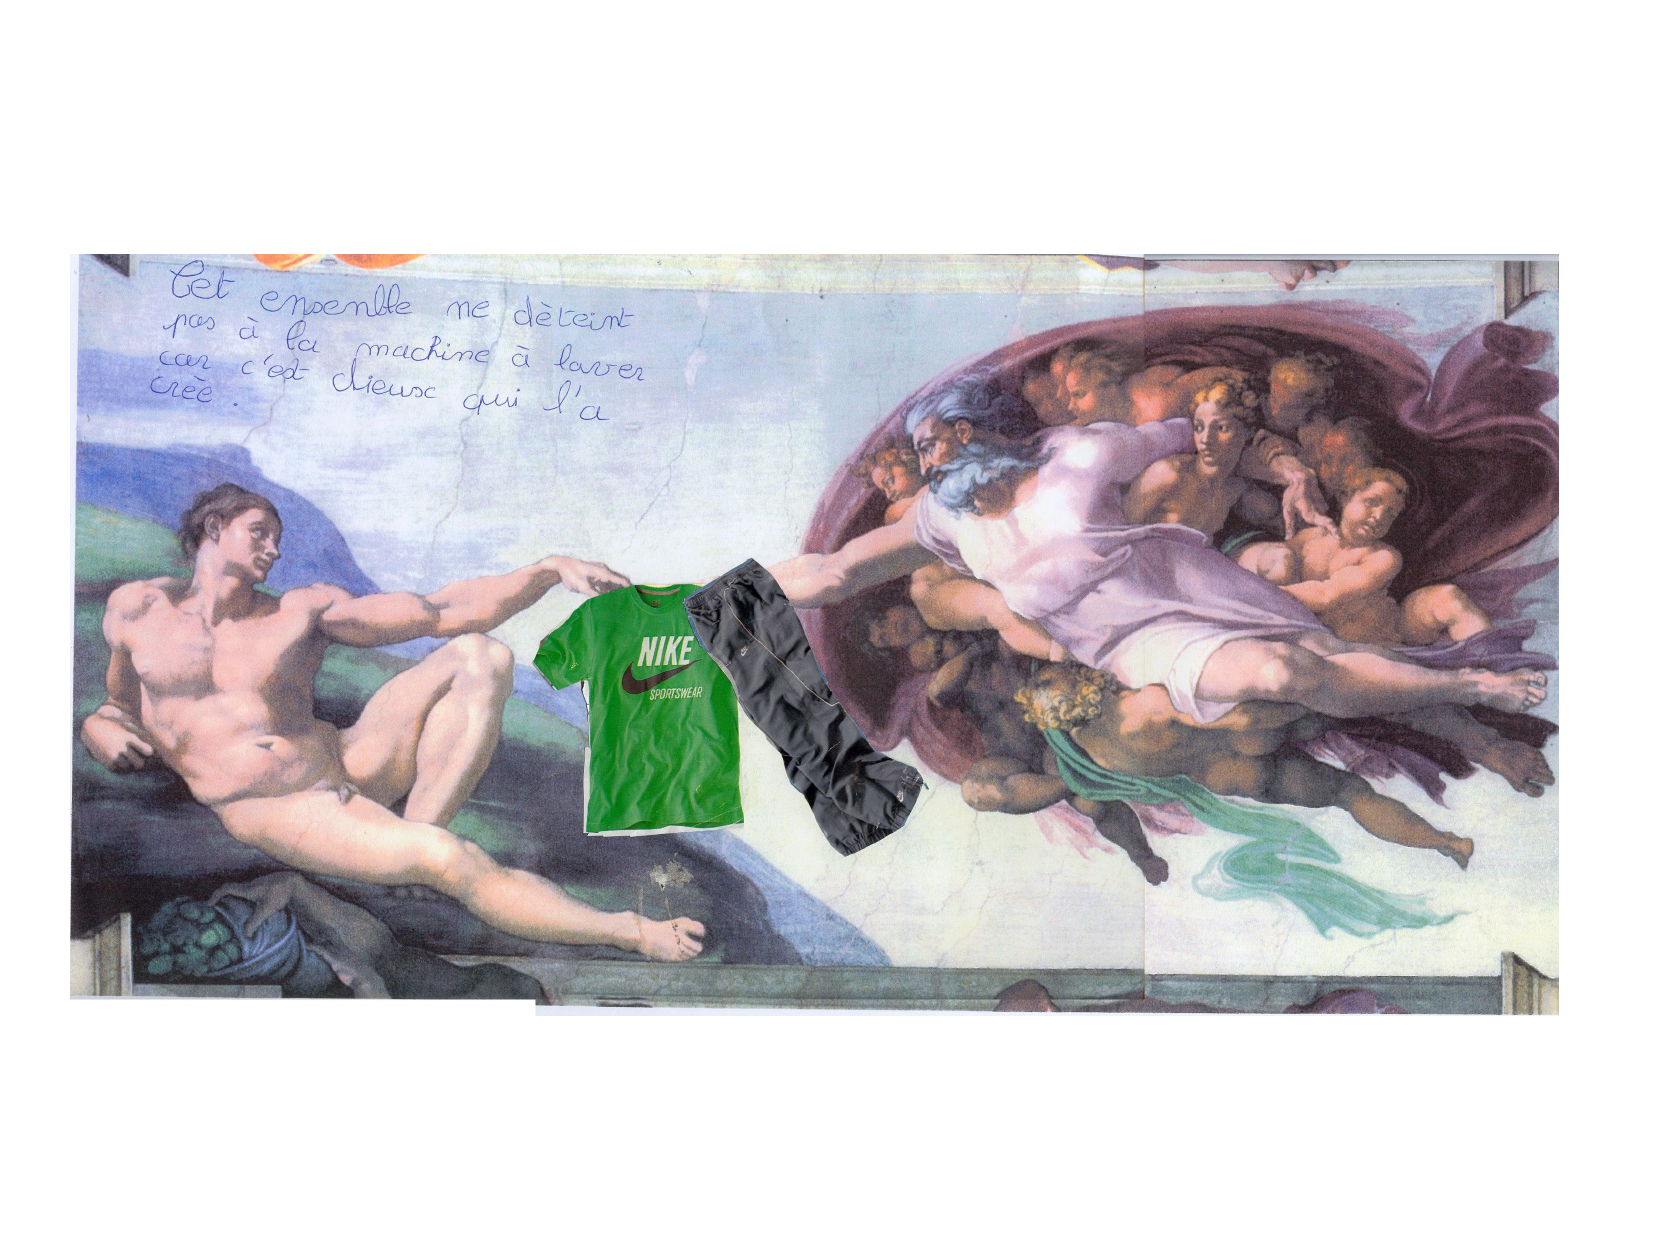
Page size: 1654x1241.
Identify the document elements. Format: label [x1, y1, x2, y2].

picture [70, 254, 1559, 1016]
